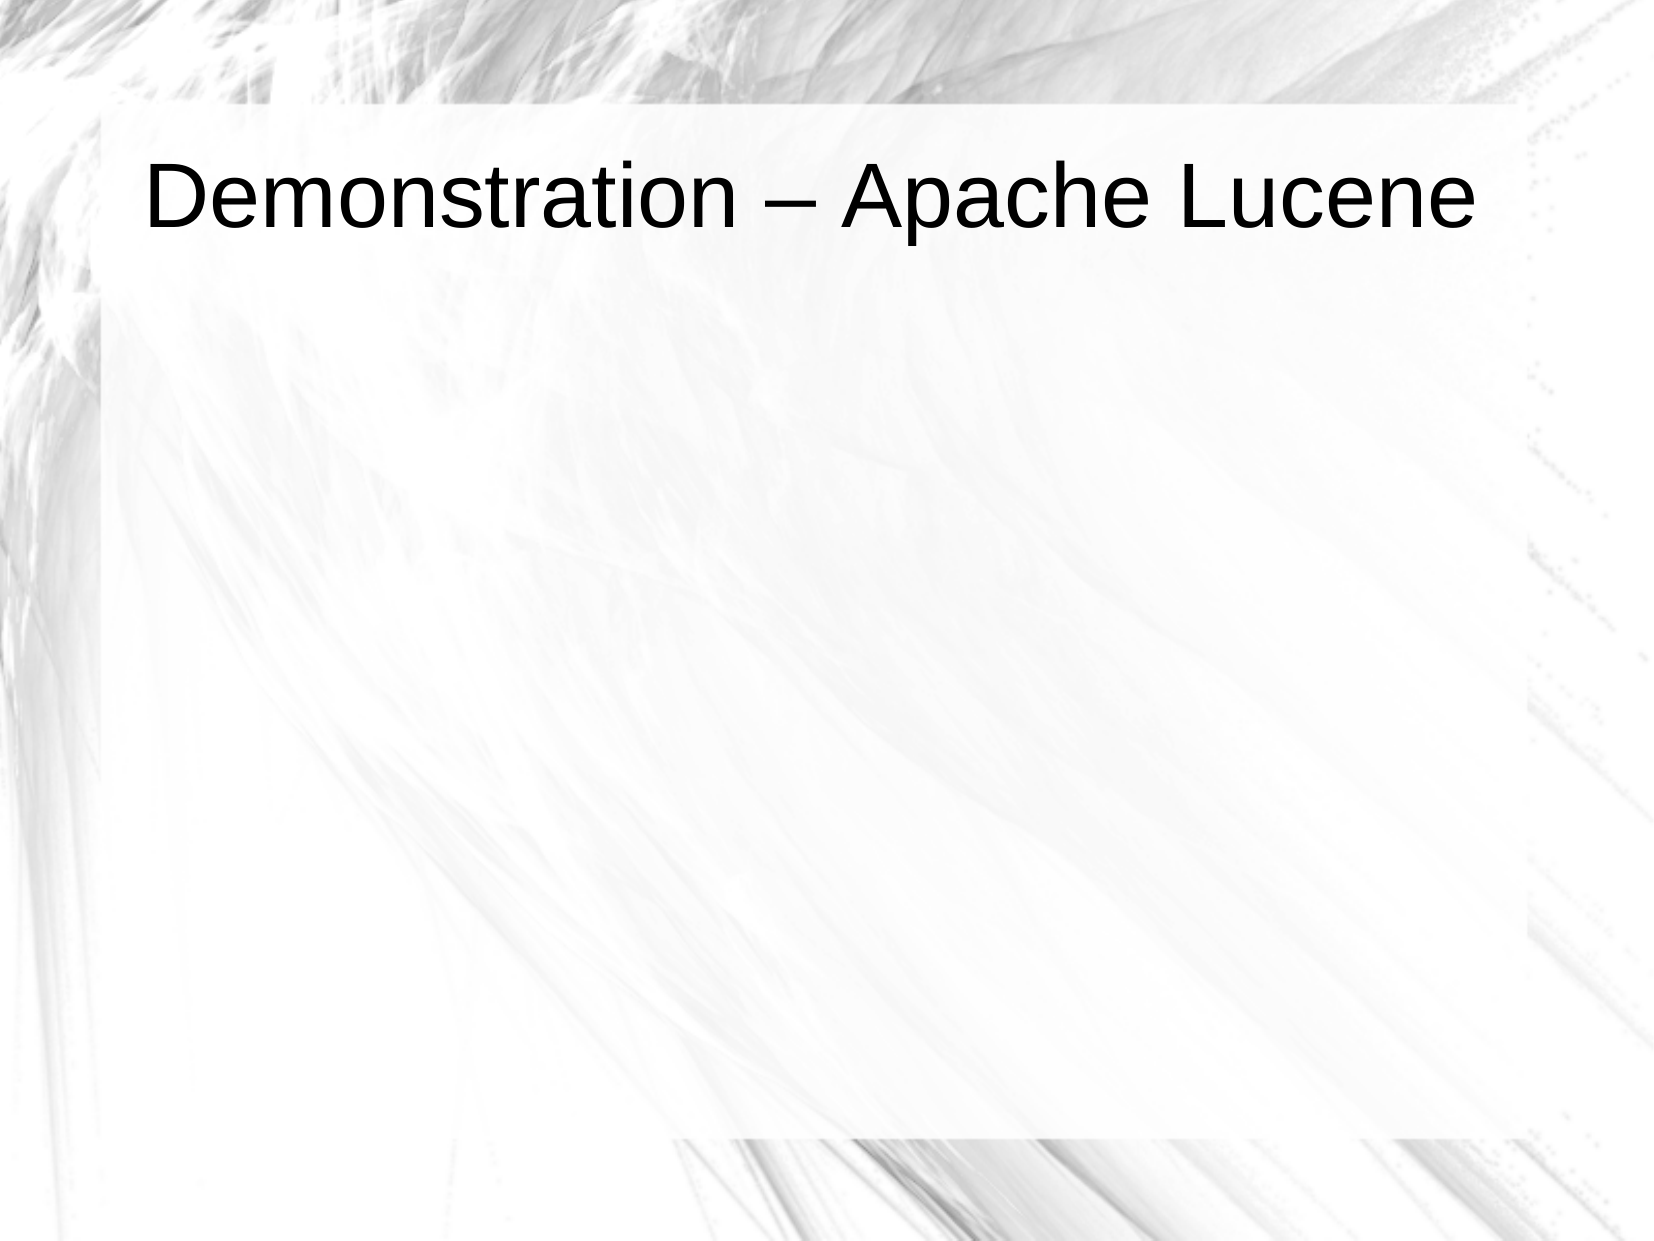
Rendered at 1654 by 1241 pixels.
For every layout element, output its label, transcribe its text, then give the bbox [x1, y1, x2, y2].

title Demonstration – Apache Lucene [118, 119, 1506, 273]
picture [0, 0, 1654, 1241]
